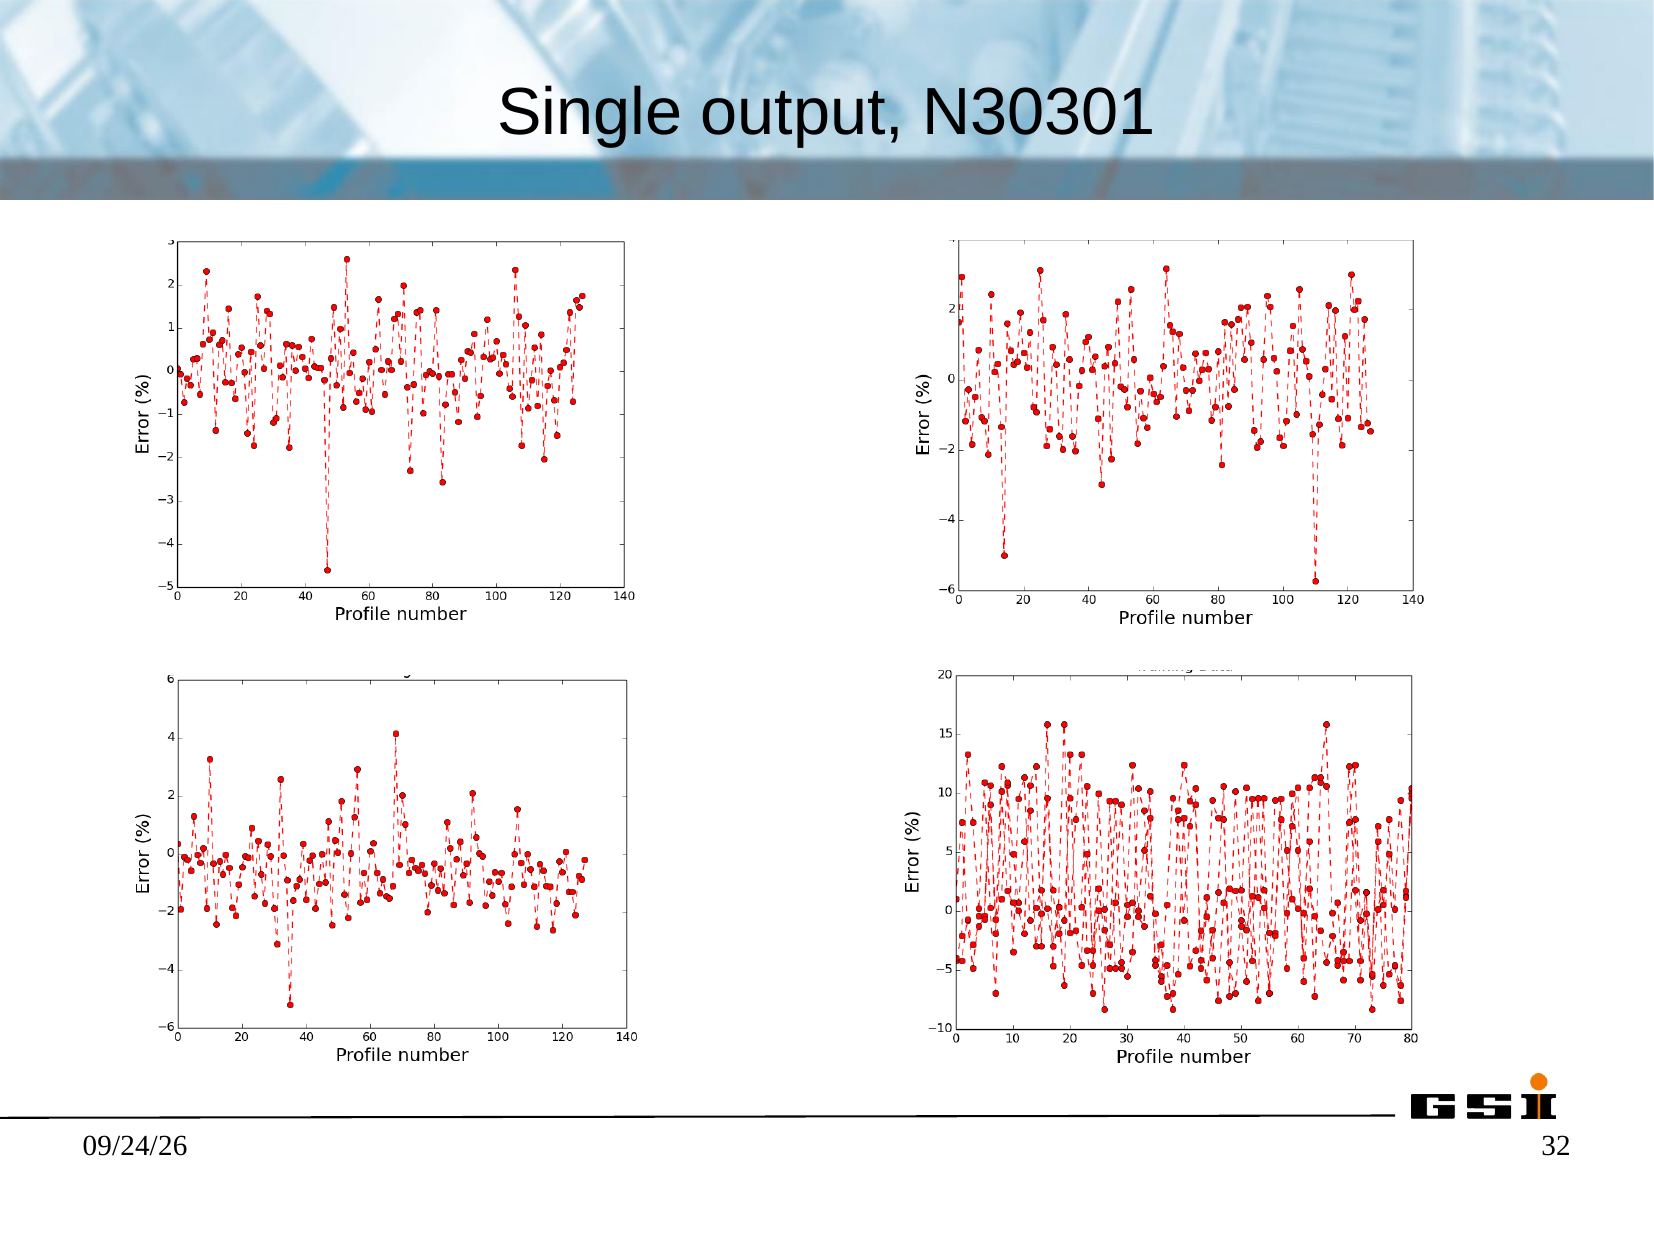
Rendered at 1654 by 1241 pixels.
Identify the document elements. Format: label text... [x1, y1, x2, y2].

picture [105, 240, 681, 631]
picture [885, 240, 1471, 634]
picture [0, 0, 1654, 200]
picture [105, 675, 646, 1071]
title Single output, N30301 [82, 8, 1571, 216]
picture [882, 670, 1556, 1119]
